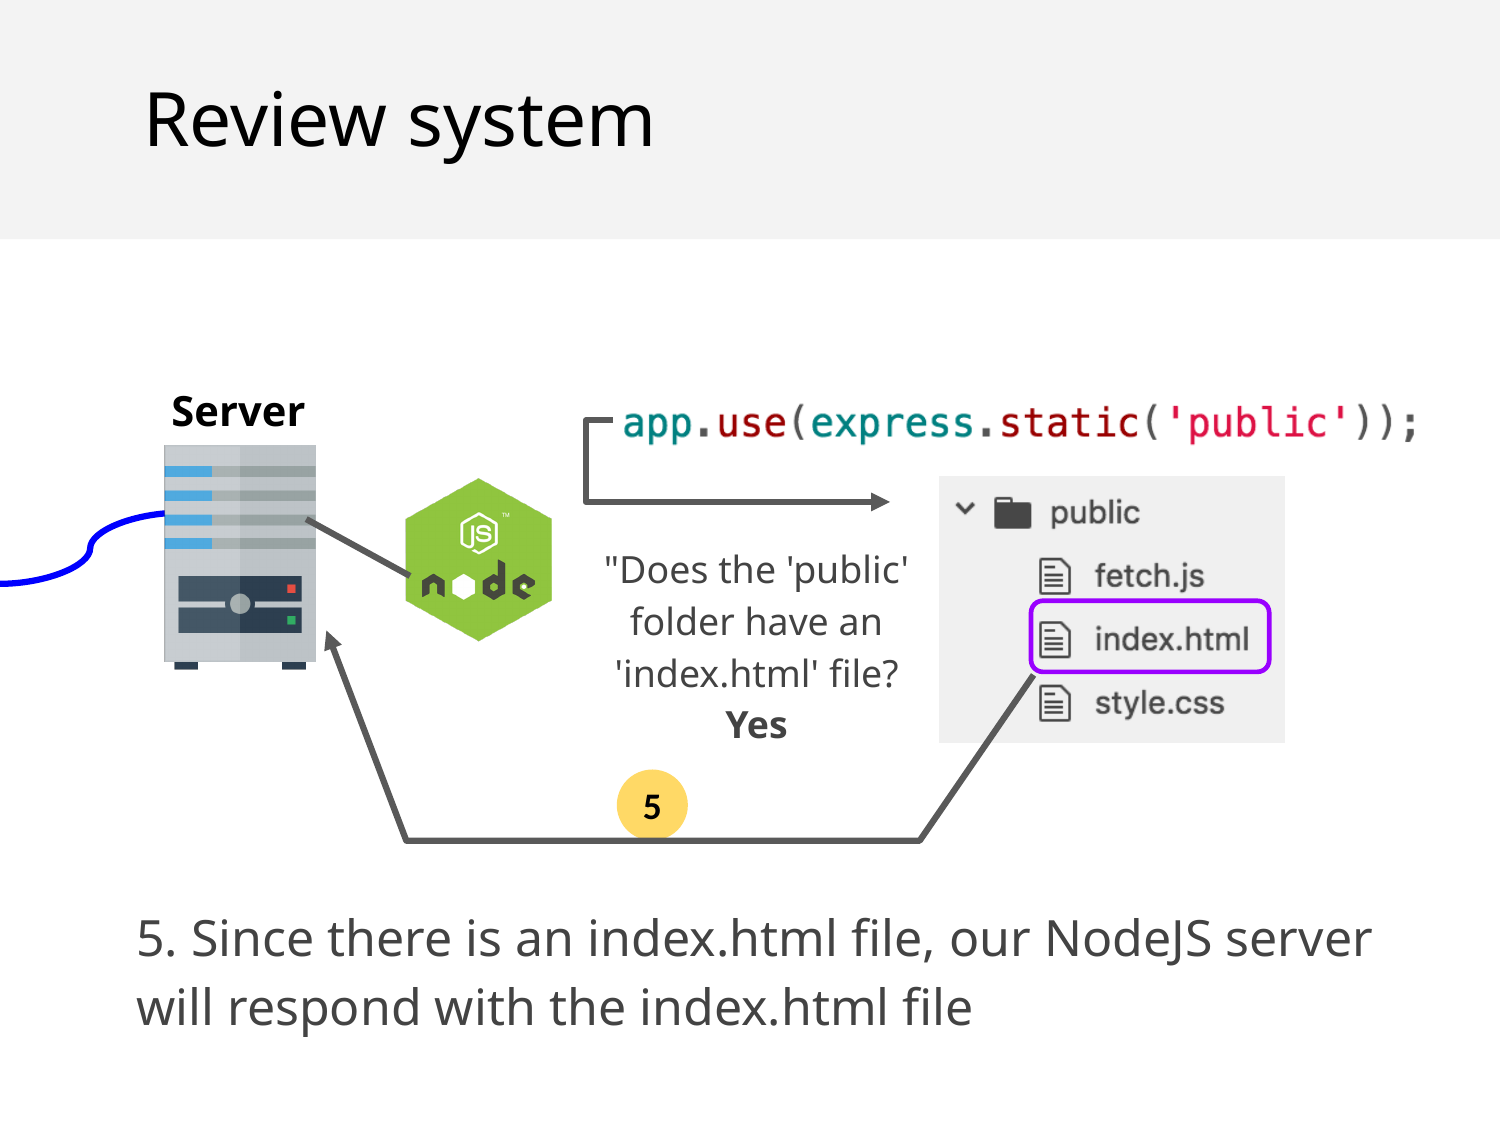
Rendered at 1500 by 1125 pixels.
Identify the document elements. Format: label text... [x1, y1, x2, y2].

picture [394, 476, 562, 644]
picture [597, 384, 1440, 743]
list "Does the 'public' folder have an 'index.html' file? Yes [560, 524, 954, 692]
picture [119, 481, 358, 680]
title Review system [128, 56, 1372, 183]
text_box 5 [616, 769, 688, 837]
text_box Server [82, 337, 395, 481]
list 5. Since there is an index.html file, our NodeJS server will respond with the index.html file [121, 882, 1442, 1092]
